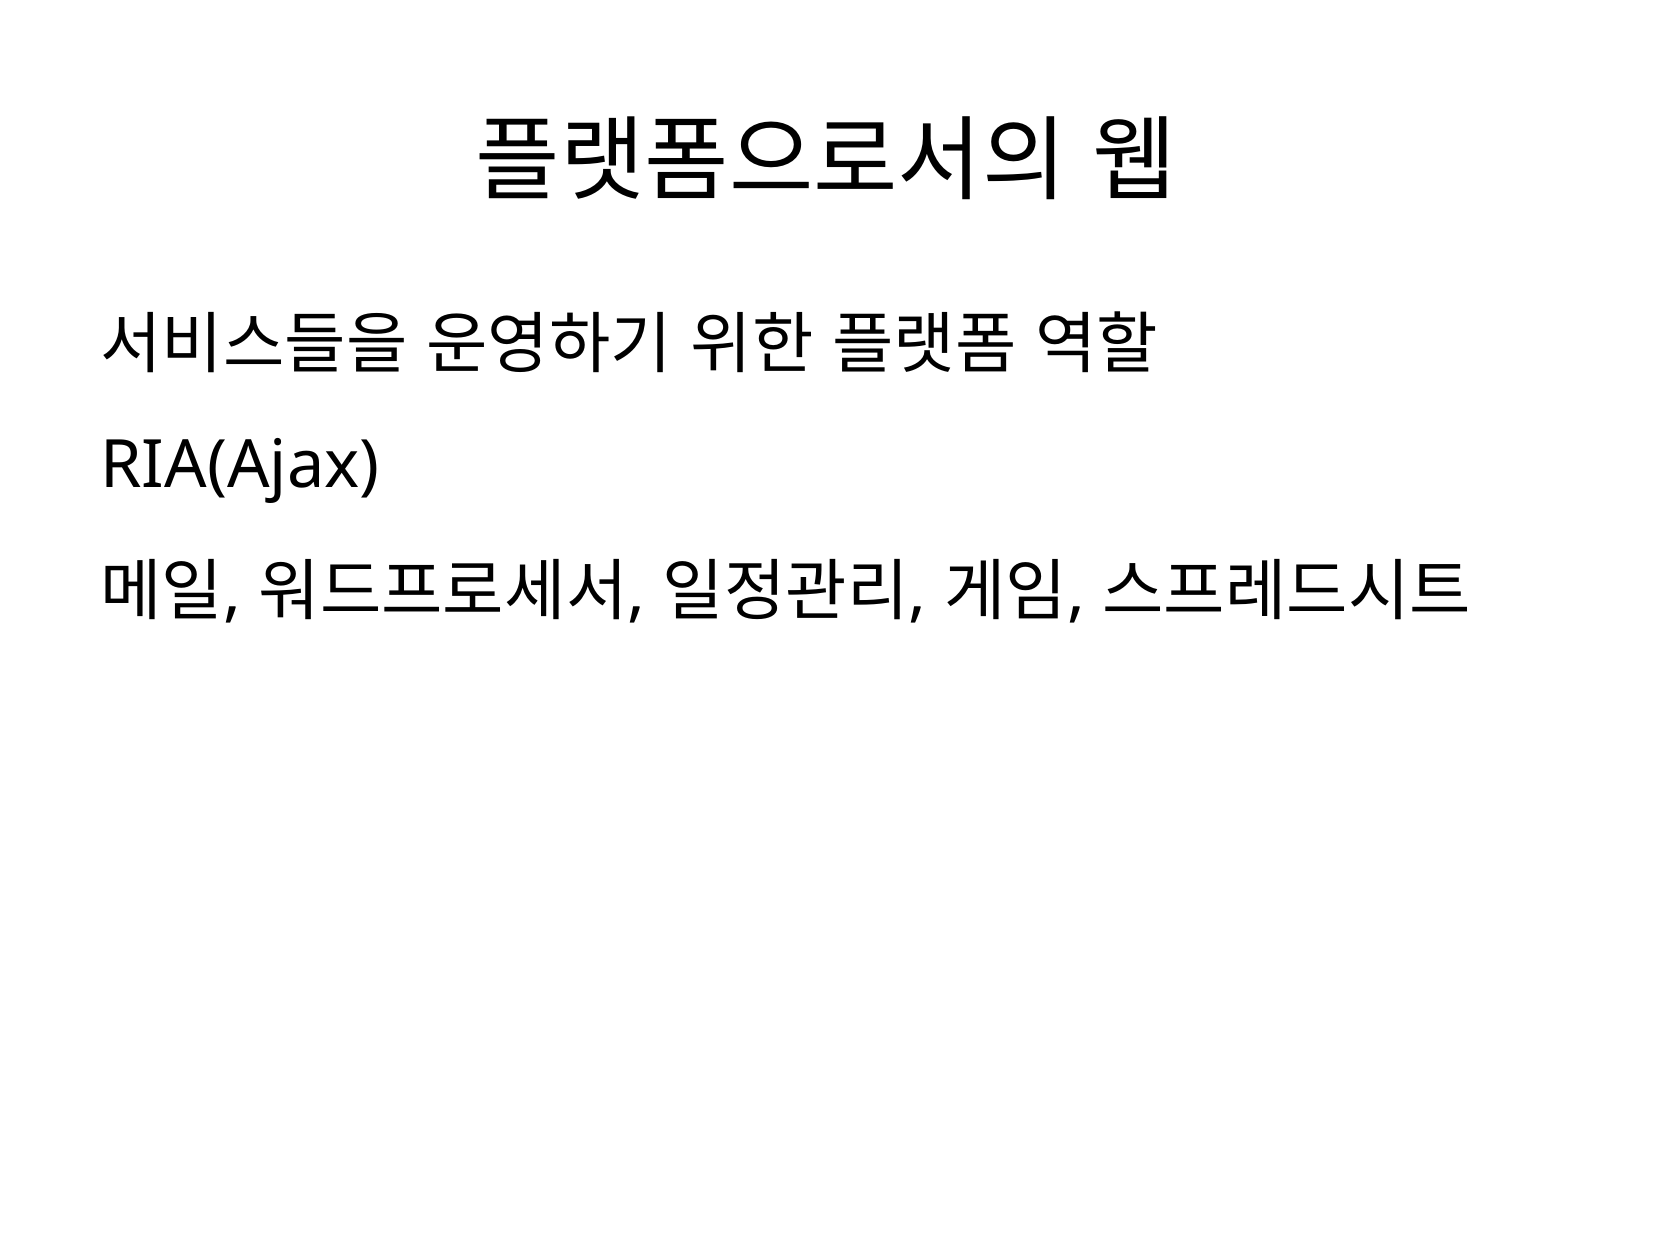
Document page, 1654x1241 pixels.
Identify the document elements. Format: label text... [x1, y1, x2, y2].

list 서비스들을 운영하기 위한 플랫폼 역할 RIA(Ajax) 메일, 워드프로세서, 일정관리, 게임, 스프레드시트 [82, 290, 1571, 1109]
title 플랫폼으로서의 웹 [82, 49, 1571, 257]
